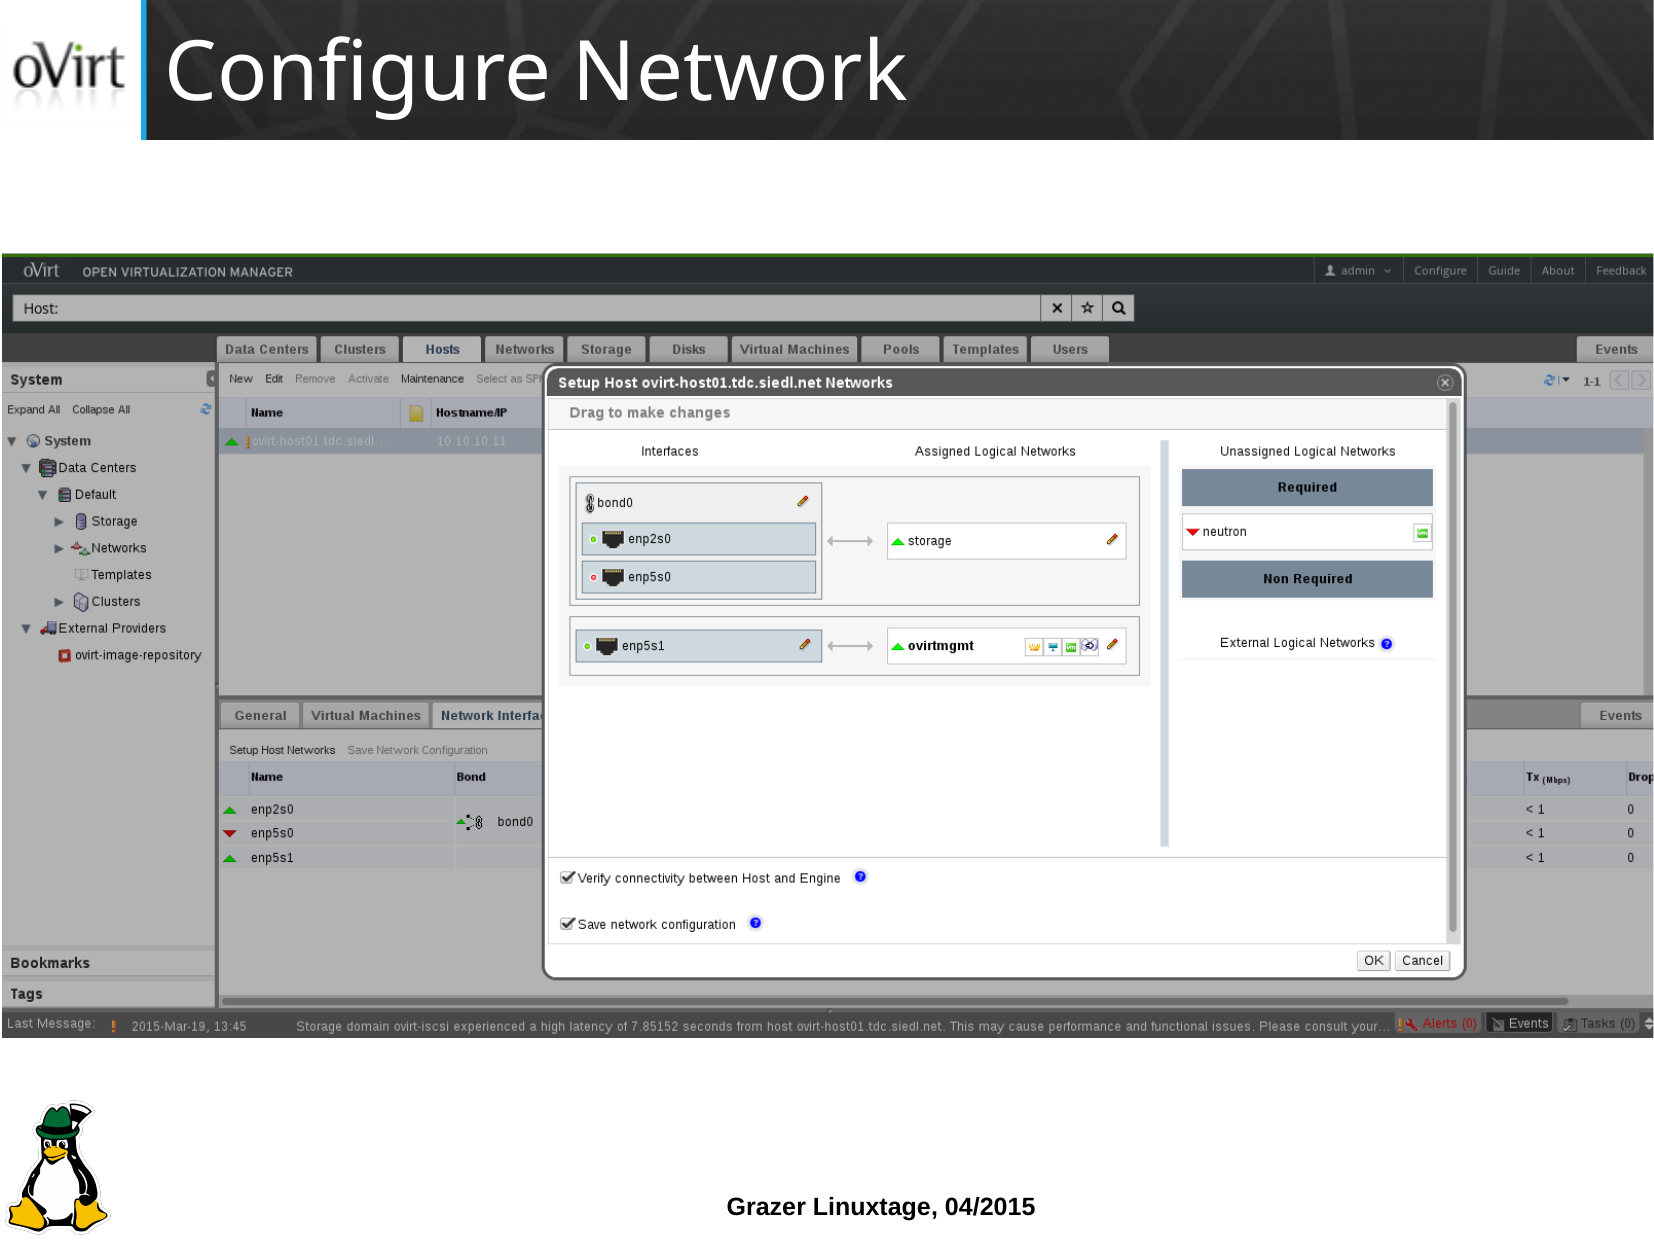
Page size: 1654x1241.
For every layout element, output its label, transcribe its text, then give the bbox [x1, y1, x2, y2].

picture [5, 1100, 111, 1235]
picture [0, 0, 1654, 140]
picture [2, 253, 1654, 1038]
title Configure Network [164, 18, 1653, 119]
